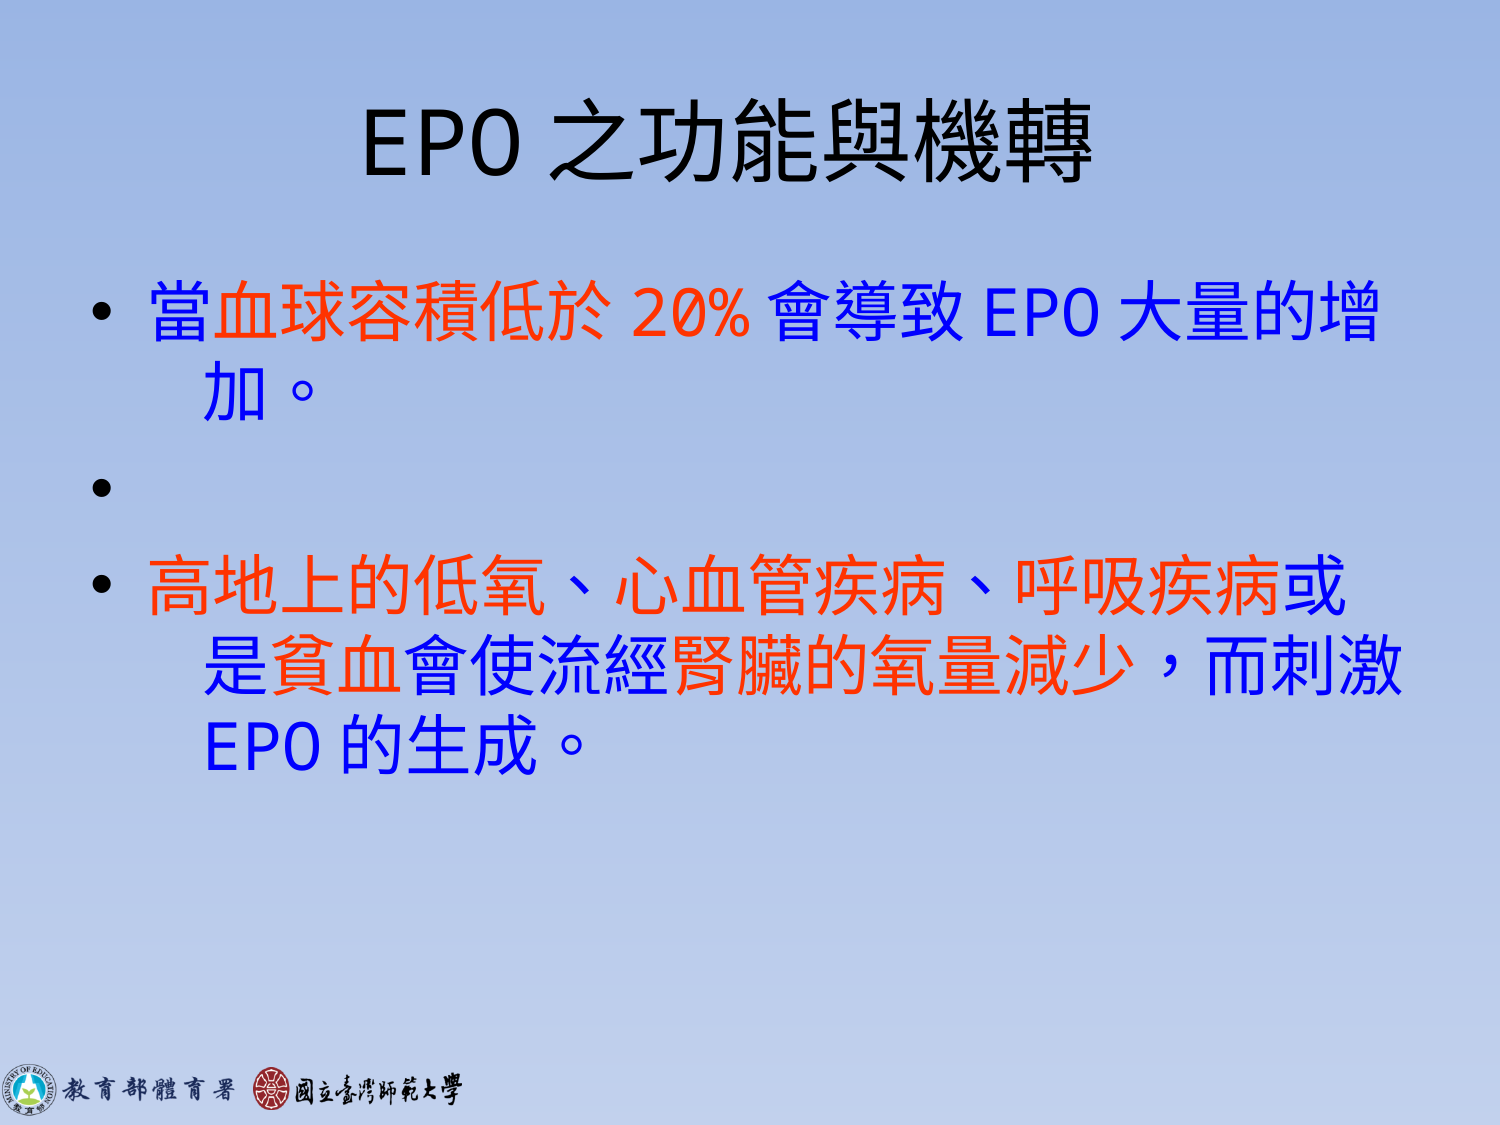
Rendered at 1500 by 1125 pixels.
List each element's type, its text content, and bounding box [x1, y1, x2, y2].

title EPO之功能與機轉 [75, 45, 1426, 233]
list 當血球容積低於20%會導致EPO大量的增加。 高地上的低氧、心血管疾病、呼吸疾病或是貧血會使流經腎臟的氧量減少，而刺激EPO的生成。 [75, 262, 1426, 1005]
